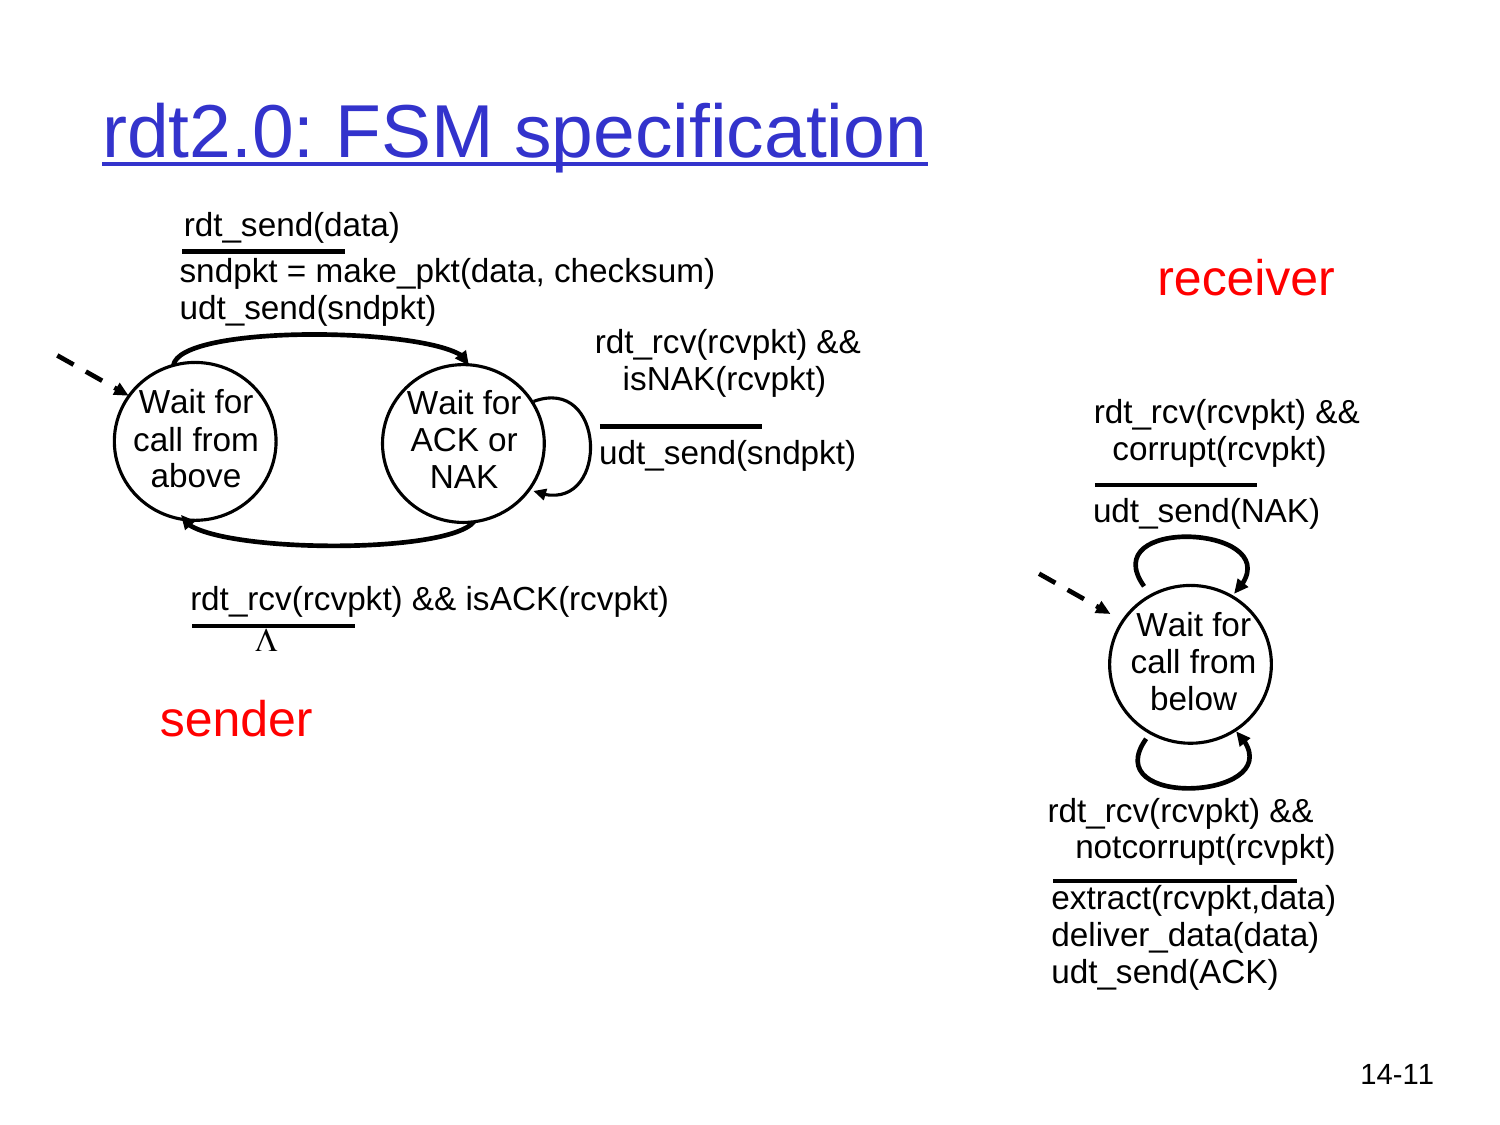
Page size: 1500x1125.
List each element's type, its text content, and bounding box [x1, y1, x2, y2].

title rdt2.0: FSM specification [87, 37, 1363, 225]
text_box Wait for call from above [97, 376, 295, 477]
text_box udt_send(sndpkt) [584, 426, 874, 493]
text_box sndpkt = make_pkt(data, checksum) udt_send(sndpkt) [164, 244, 763, 311]
text_box receiver [1142, 242, 1350, 314]
text_box Wait for ACK or NAK [376, 376, 553, 477]
text_box rdt_send(data) [169, 198, 540, 270]
text_box [1198, 700, 1208, 708]
text_box rdt_rcv(rcvpkt) && isNAK(rcvpkt) [580, 315, 923, 420]
text_box sender [145, 683, 328, 755]
text_box udt_send(NAK) [1078, 484, 1379, 527]
text_box  [239, 621, 293, 667]
text_box [149, 362, 241, 376]
text_box rdt_rcv(rcvpkt) && isACK(rcvpkt) [175, 572, 758, 620]
text_box Wait for call from below [1095, 599, 1293, 700]
text_box rdt_rcv(rcvpkt) && corrupt(rcvpkt) [1079, 385, 1394, 438]
text_box [421, 364, 506, 376]
text_box [154, 478, 163, 485]
text_box [390, 477, 537, 523]
text_box [1155, 700, 1164, 708]
text_box [191, 477, 201, 485]
text_box [174, 477, 183, 485]
text_box extract(rcvpkt,data) deliver_data(data) udt_send(ACK) [1036, 871, 1389, 974]
text_box rdt_rcv(rcvpkt) && notcorrupt(rcvpkt) [1032, 784, 1387, 900]
text_box [1118, 700, 1263, 744]
text_box [1145, 585, 1236, 599]
text_box [123, 477, 268, 521]
